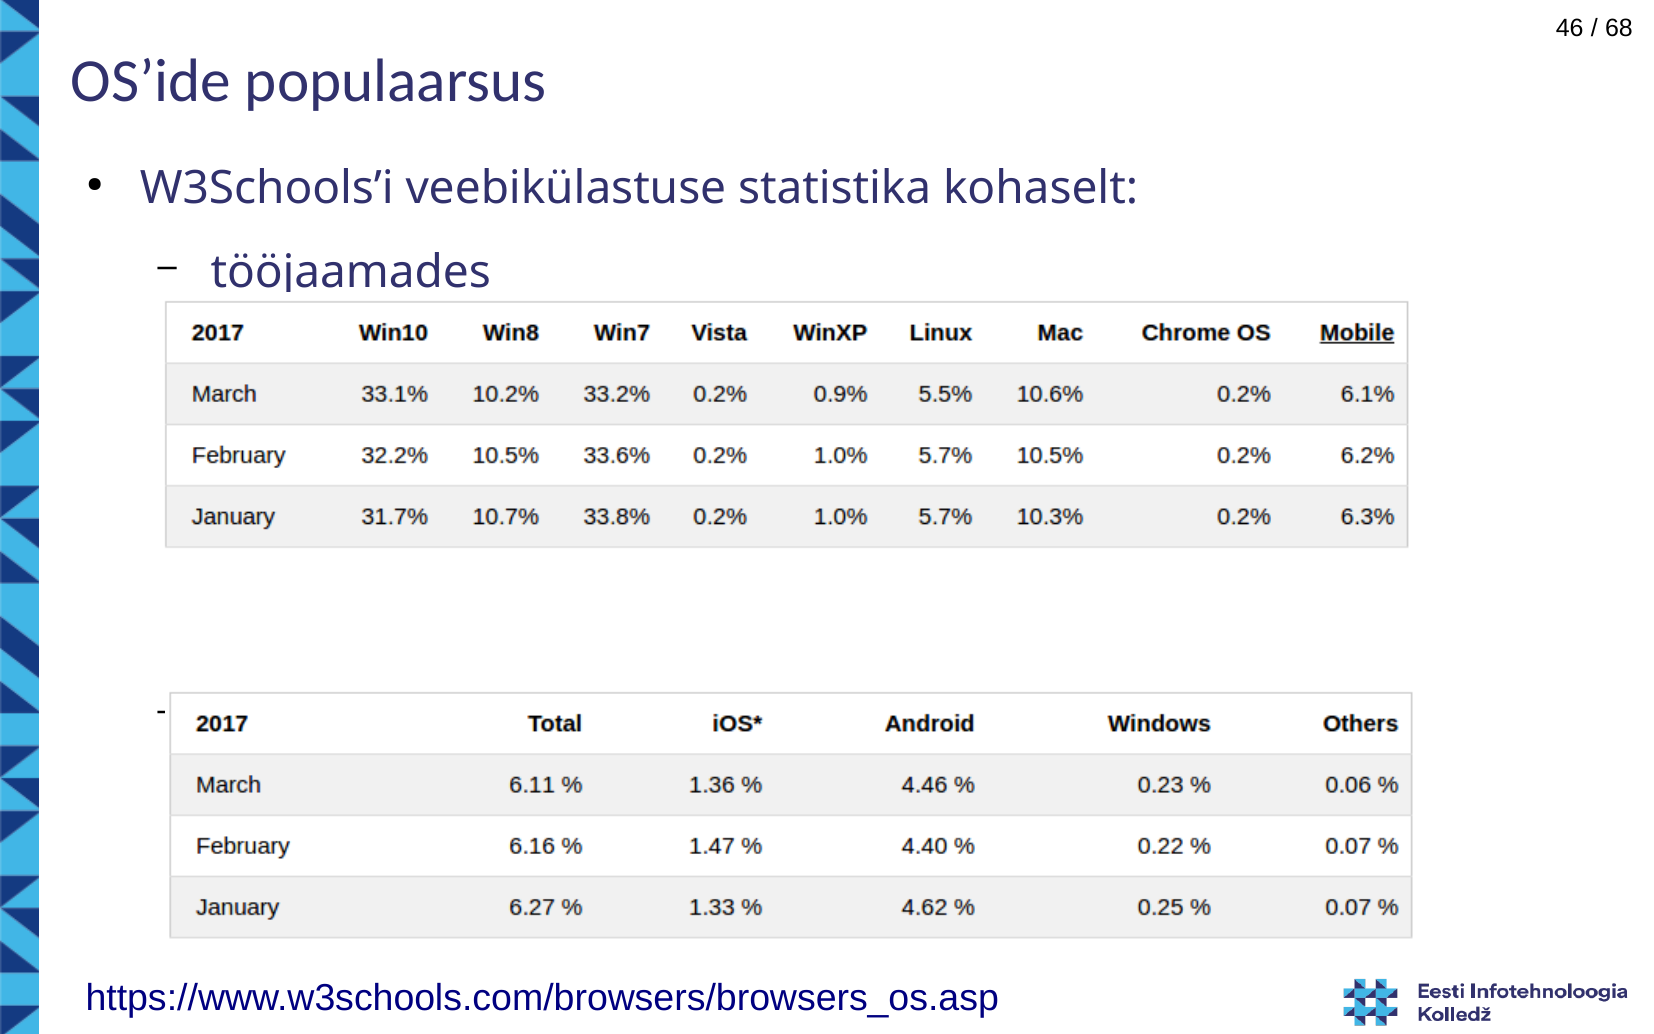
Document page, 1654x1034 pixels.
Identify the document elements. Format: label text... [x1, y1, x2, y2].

picture [156, 292, 1418, 556]
title OS’ide populaarsus [70, 41, 1630, 130]
text_box https://www.w3schools.com/browsers/browsers_os.asp [70, 968, 1015, 1026]
picture [165, 683, 1419, 945]
list W3Schools’i veebikülastuse statistika kohaselt: tööjaamades mobiilsetes seadmetes [68, 153, 1630, 957]
